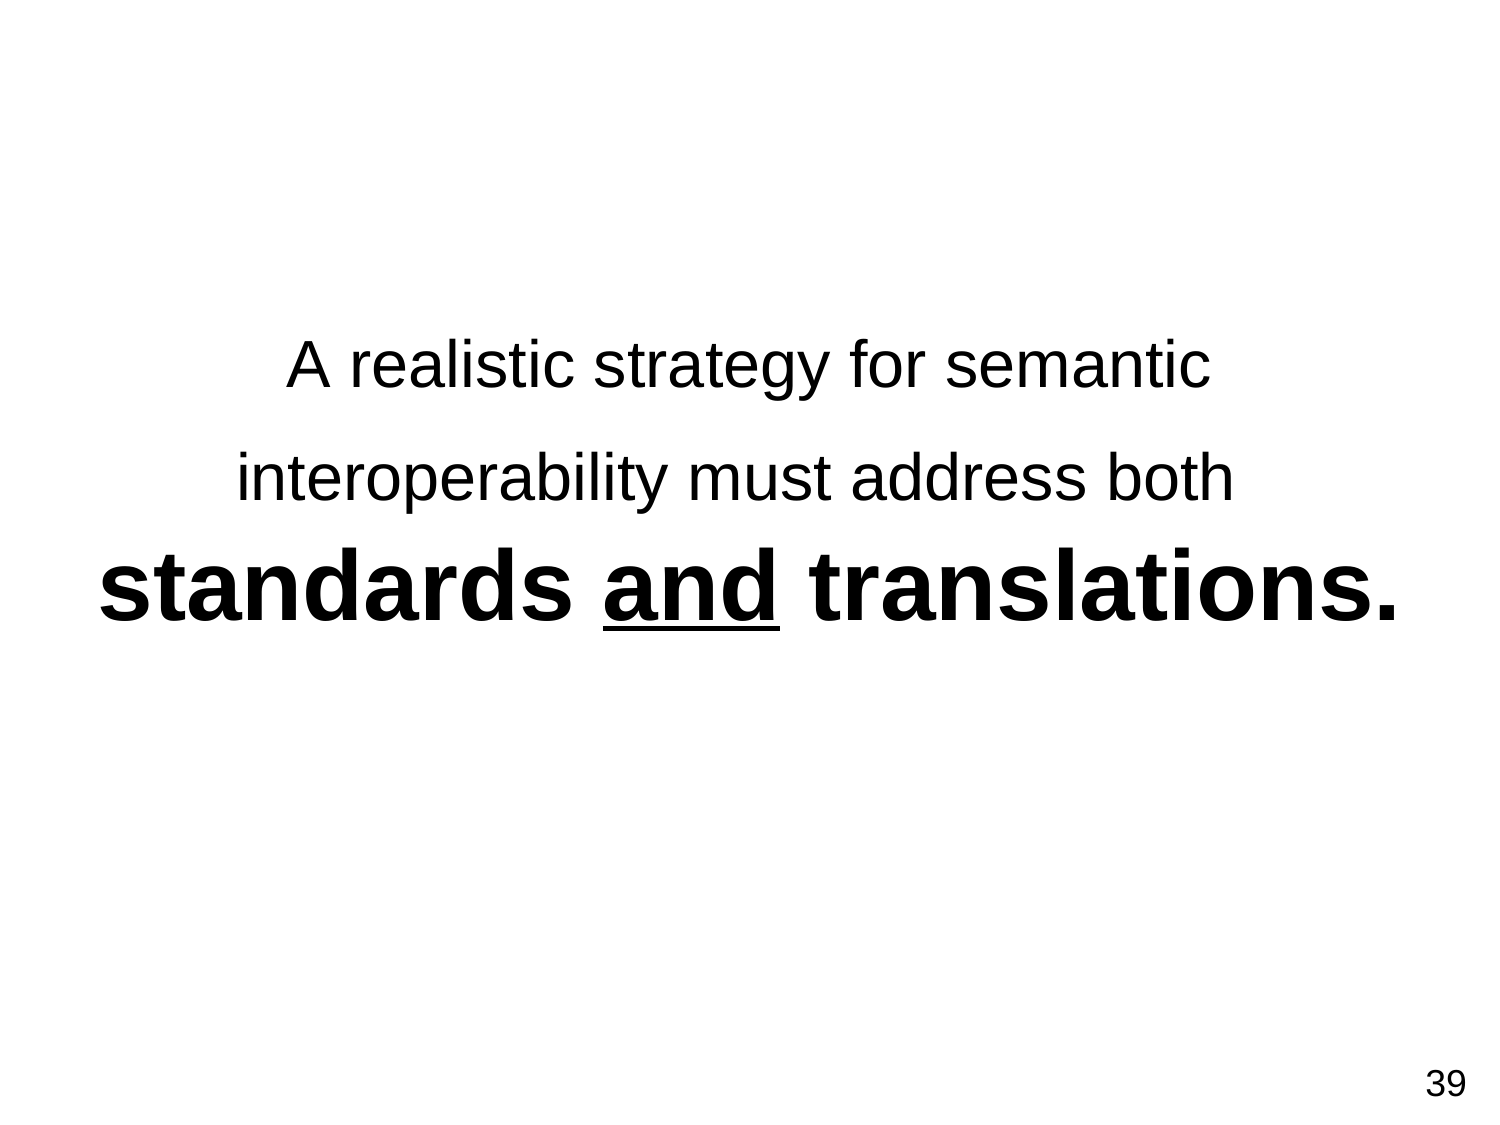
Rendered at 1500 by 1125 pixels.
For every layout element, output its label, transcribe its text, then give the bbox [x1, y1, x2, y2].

subtitle A realistic strategy for semantic interoperability must address both standards and translations. [75, 44, 1425, 916]
